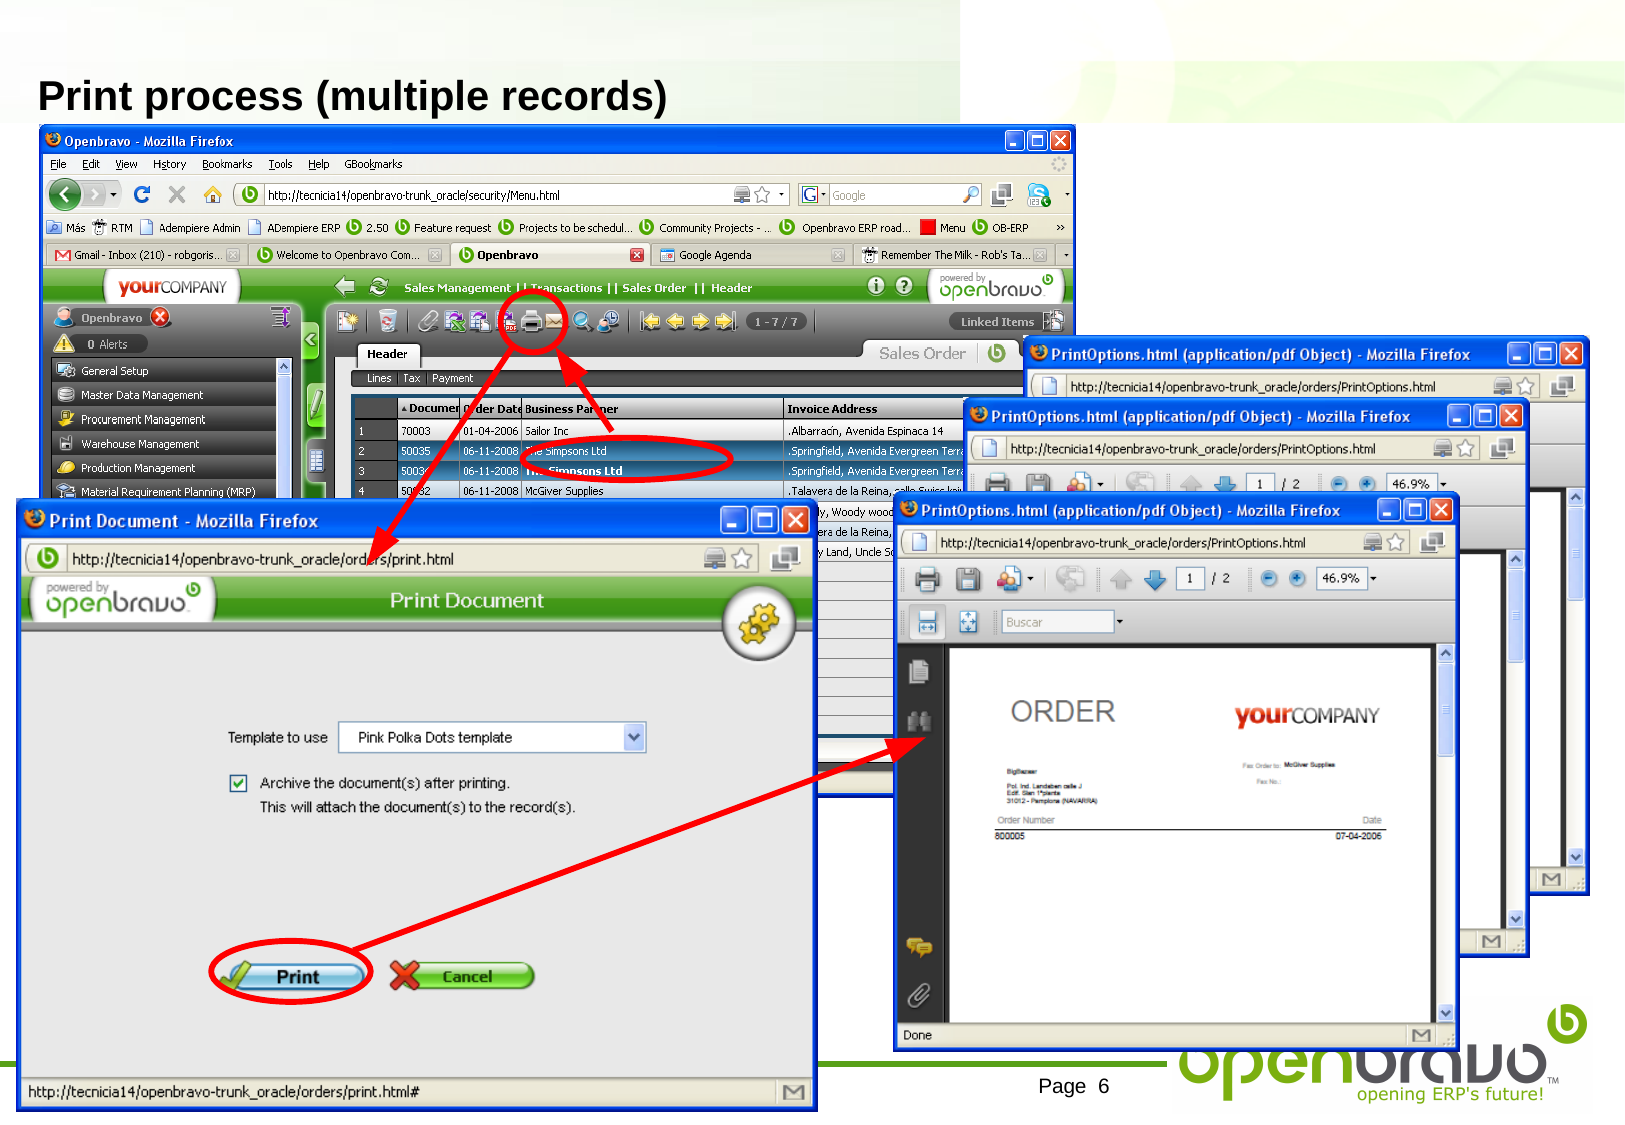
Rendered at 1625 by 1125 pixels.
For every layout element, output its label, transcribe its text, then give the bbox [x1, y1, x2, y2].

picture [0, 0, 961, 123]
title Print process (multiple records) [37, 73, 1575, 122]
picture [16, 124, 1593, 1114]
